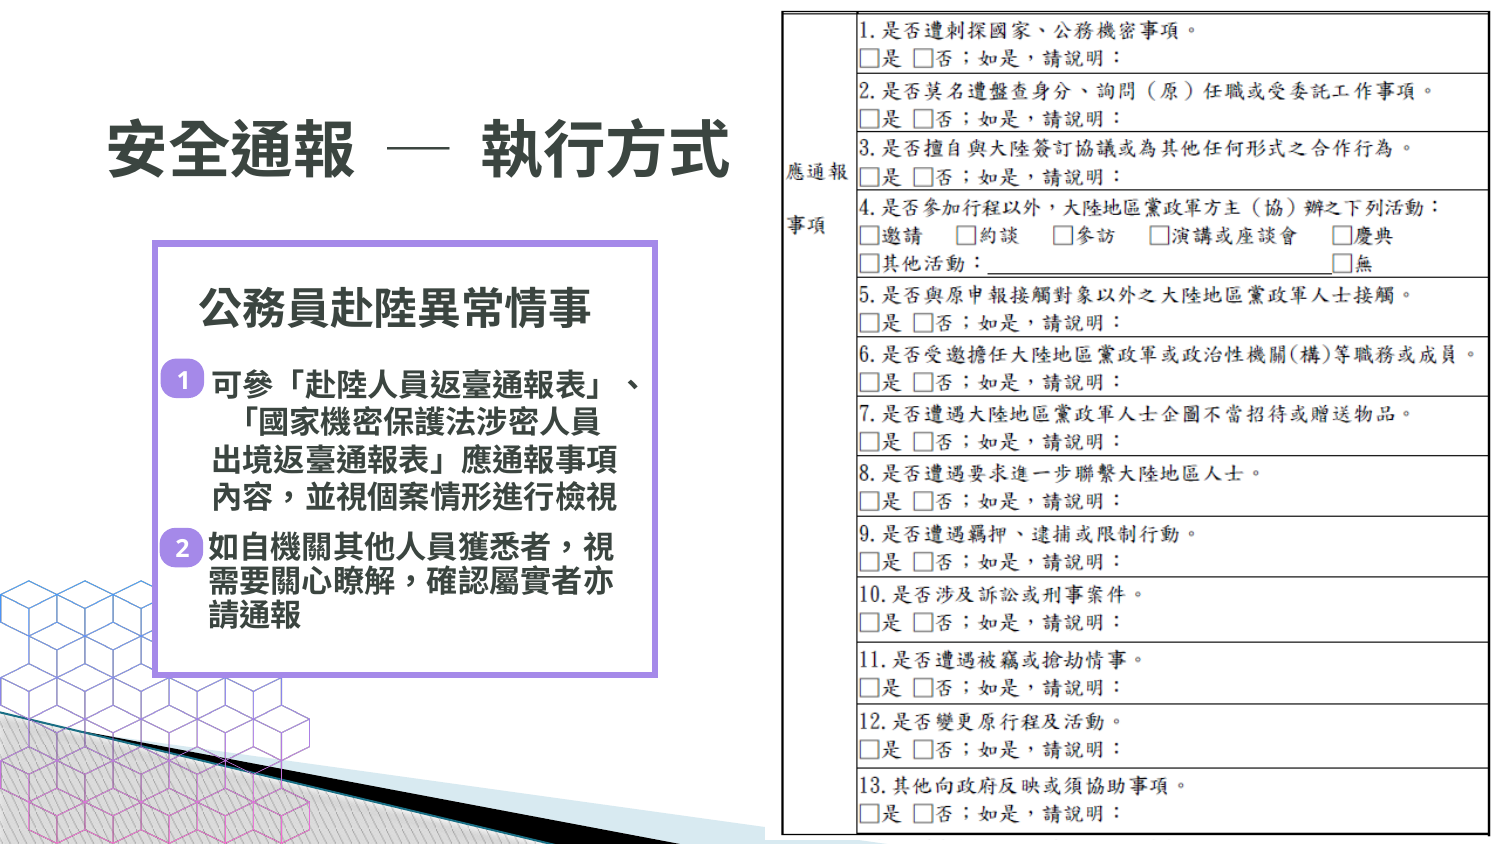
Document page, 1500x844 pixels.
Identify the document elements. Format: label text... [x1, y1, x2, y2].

text_box 如自機關其他人員獲悉者，視需要關心瞭解，確認屬實者亦請通報 [196, 526, 640, 693]
text_box 2 [165, 527, 196, 572]
list 可參「赴陸人員返臺通報表」、 「國家機密保護法涉密人員出境返臺通報表」應通報事項內容，並視個案情形進行檢視 [196, 367, 640, 524]
text_box [0, 244, 655, 844]
text_box 1 [166, 360, 202, 404]
text_box 安全通報 ─ 執行方式 [105, 112, 704, 186]
picture [765, 4, 1500, 840]
title 公務員赴陸異常情事 [183, 247, 668, 367]
